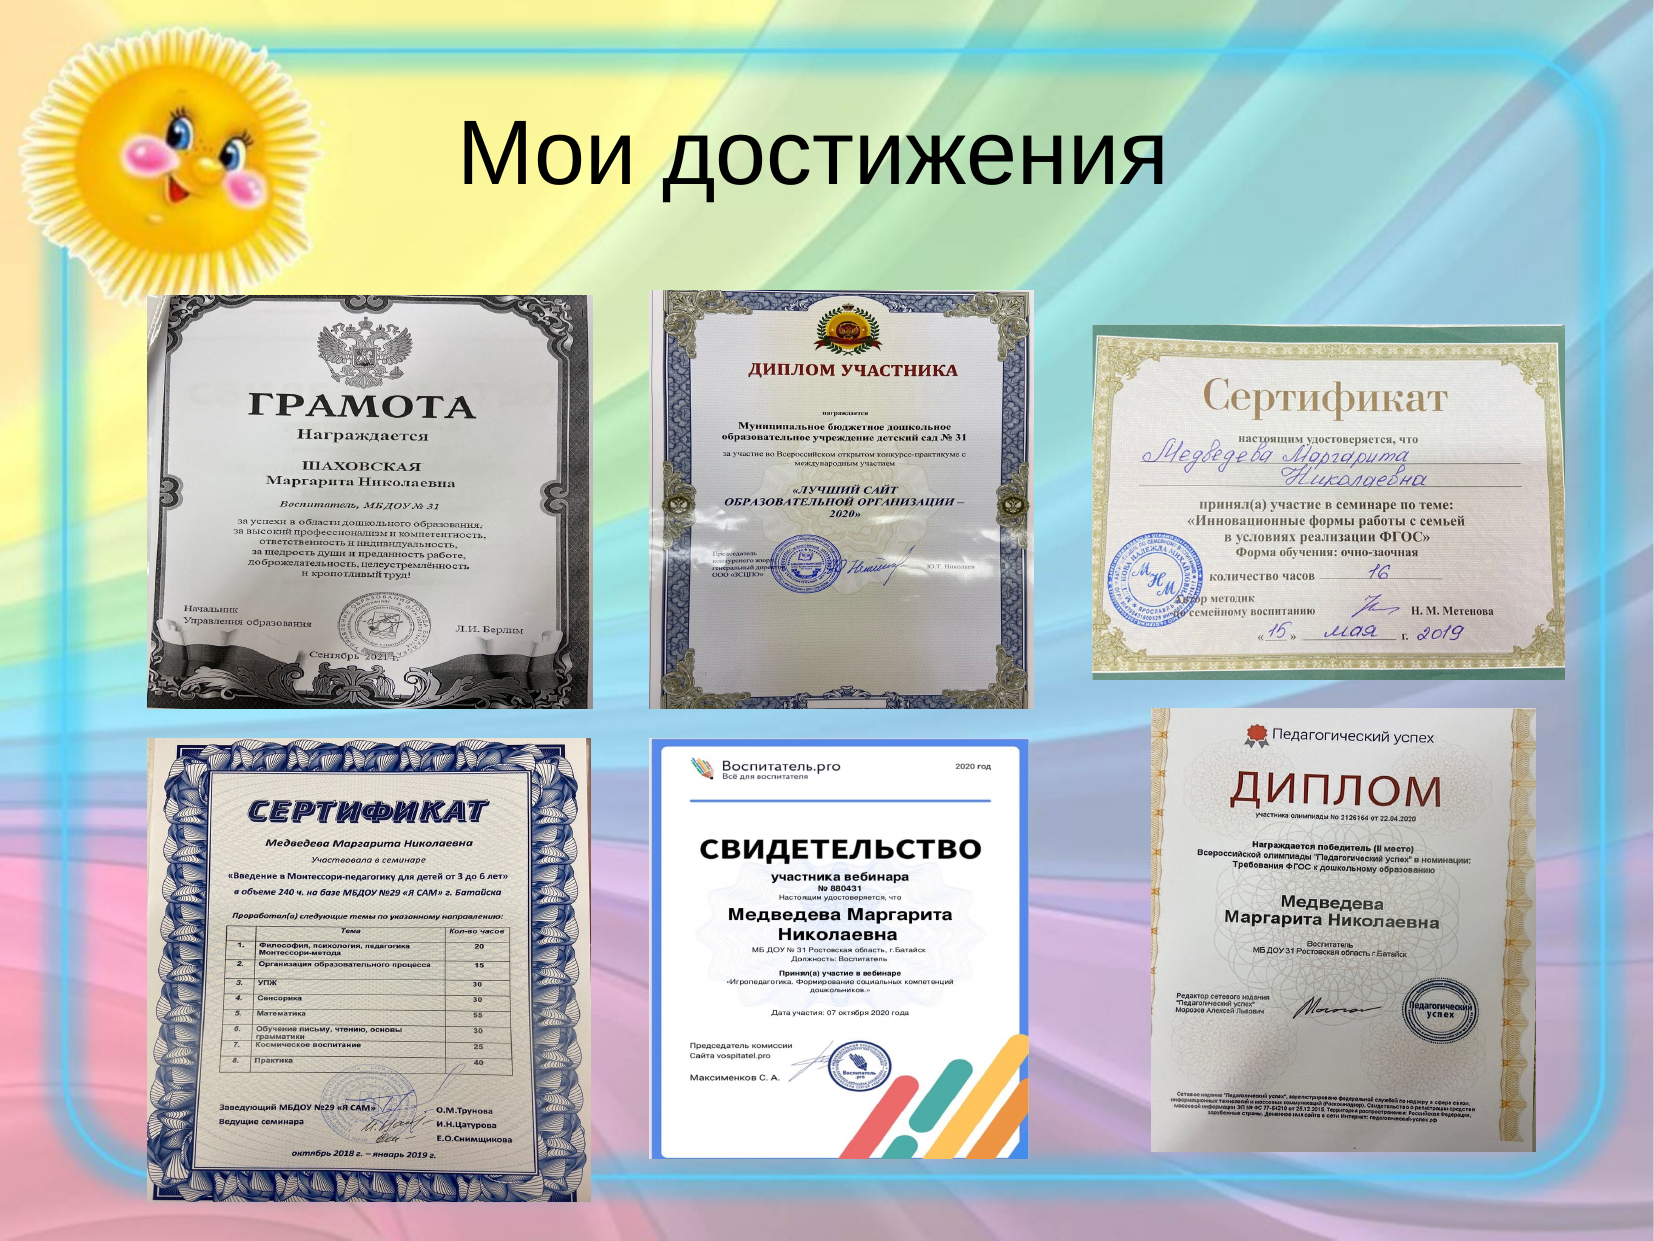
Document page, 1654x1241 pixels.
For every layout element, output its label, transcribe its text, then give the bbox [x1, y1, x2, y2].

title Мои достижения [82, 49, 1571, 257]
picture [0, 0, 1654, 1241]
